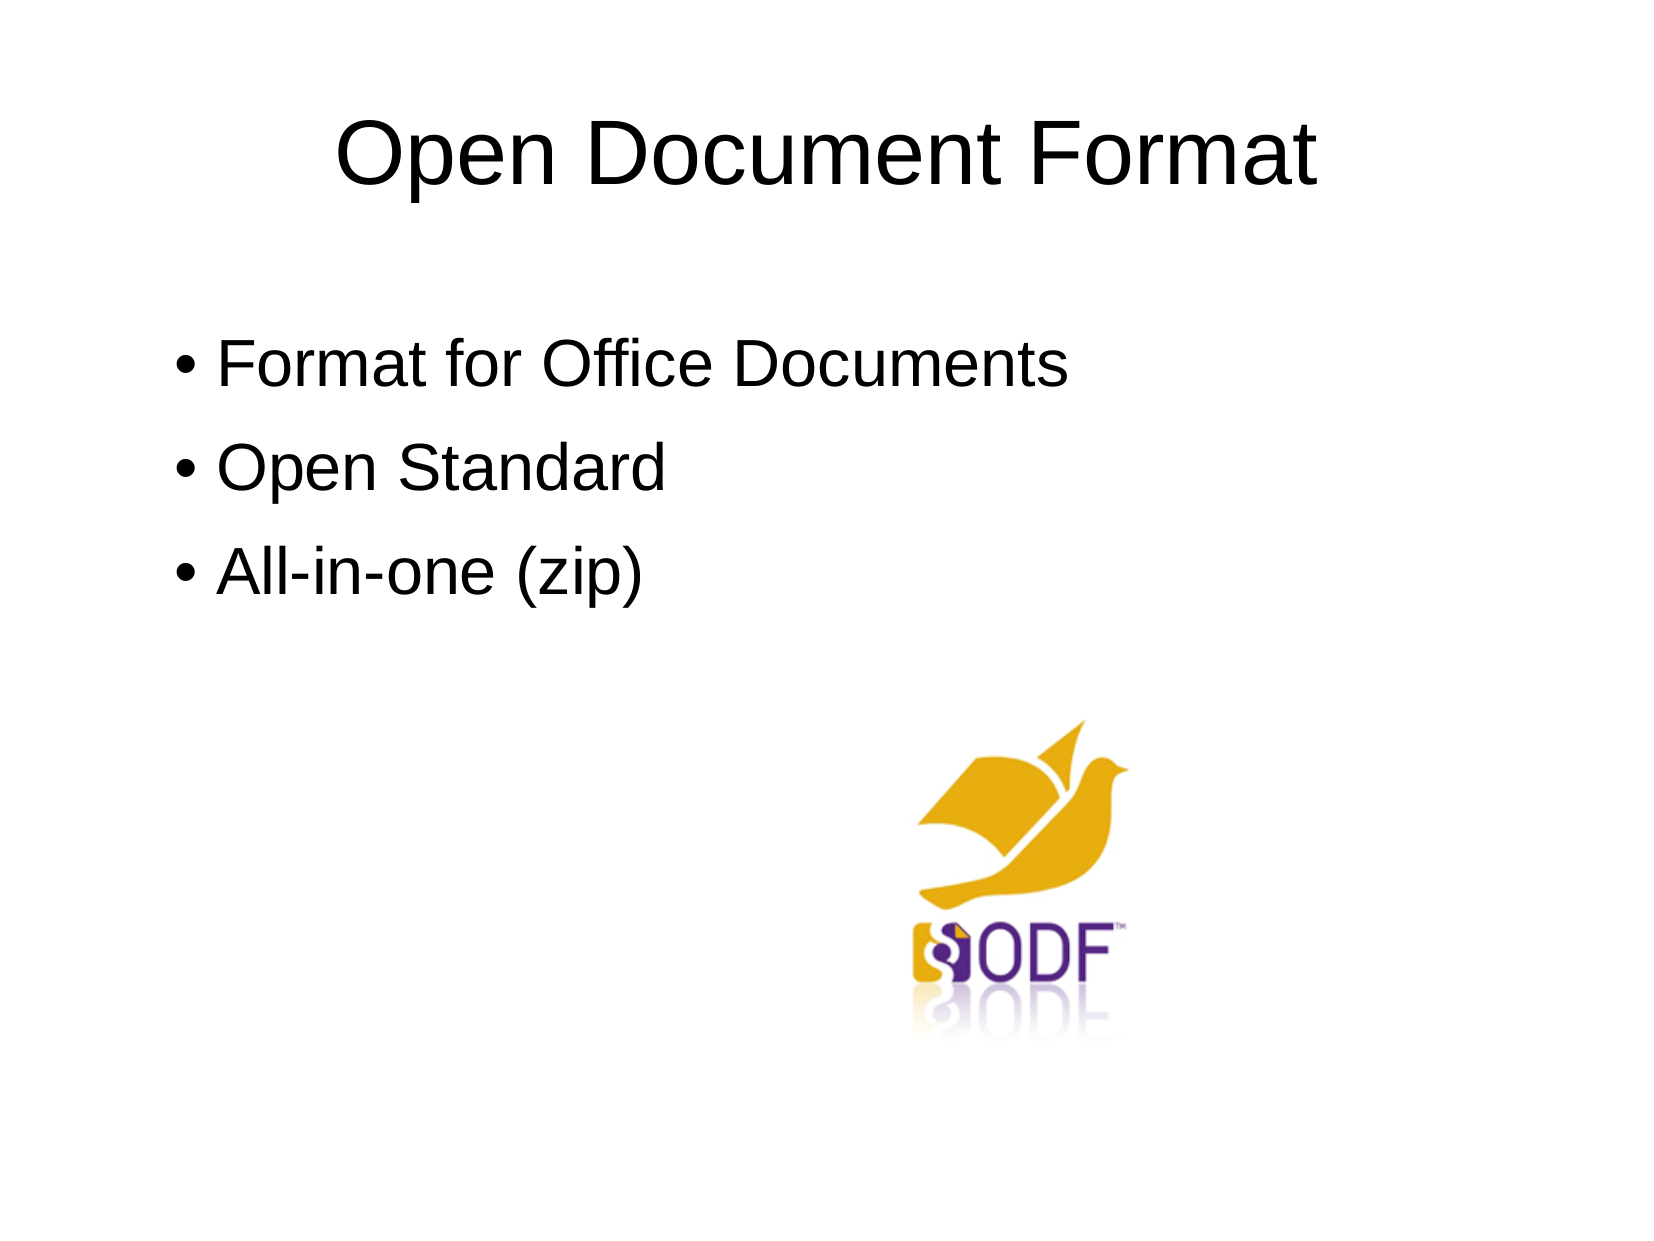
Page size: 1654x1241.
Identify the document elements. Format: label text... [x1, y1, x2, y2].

picture [885, 717, 1151, 1111]
text_box Open Document Format [82, 94, 1571, 212]
text_box • Format for Office Documents • Open Standard • All-in-one (zip) [88, 318, 1577, 1123]
